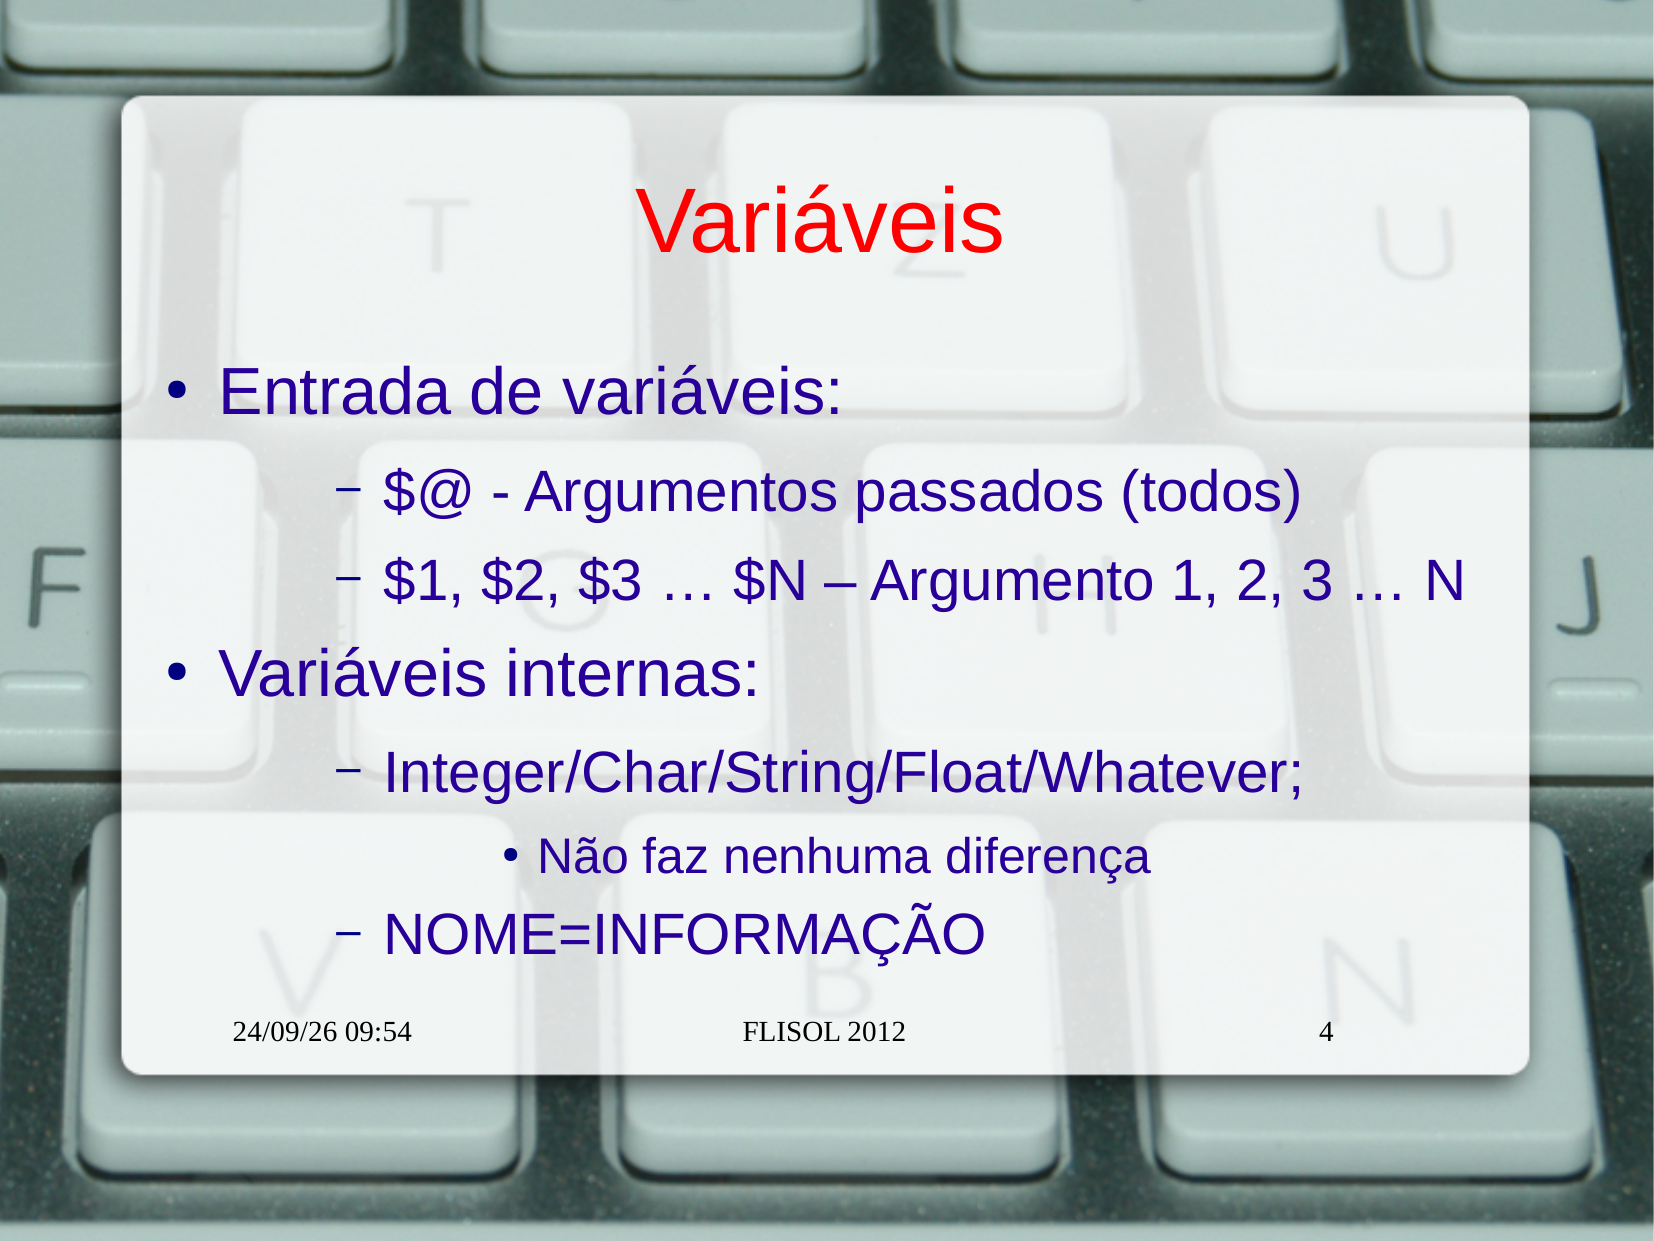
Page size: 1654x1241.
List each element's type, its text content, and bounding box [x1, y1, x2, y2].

list Entrada de variáveis: $@ - Argumentos passados (todos) $1, $2, $3 … $N – Argumento 1, 2, 3 … N Variáveis internas: Integer/Char/String/Float/Whatever; Não faz nenhuma diferença NOME=INFORMAÇÃO [147, 354, 1506, 968]
title Variáveis [135, 117, 1506, 325]
picture [0, 0, 1654, 1241]
